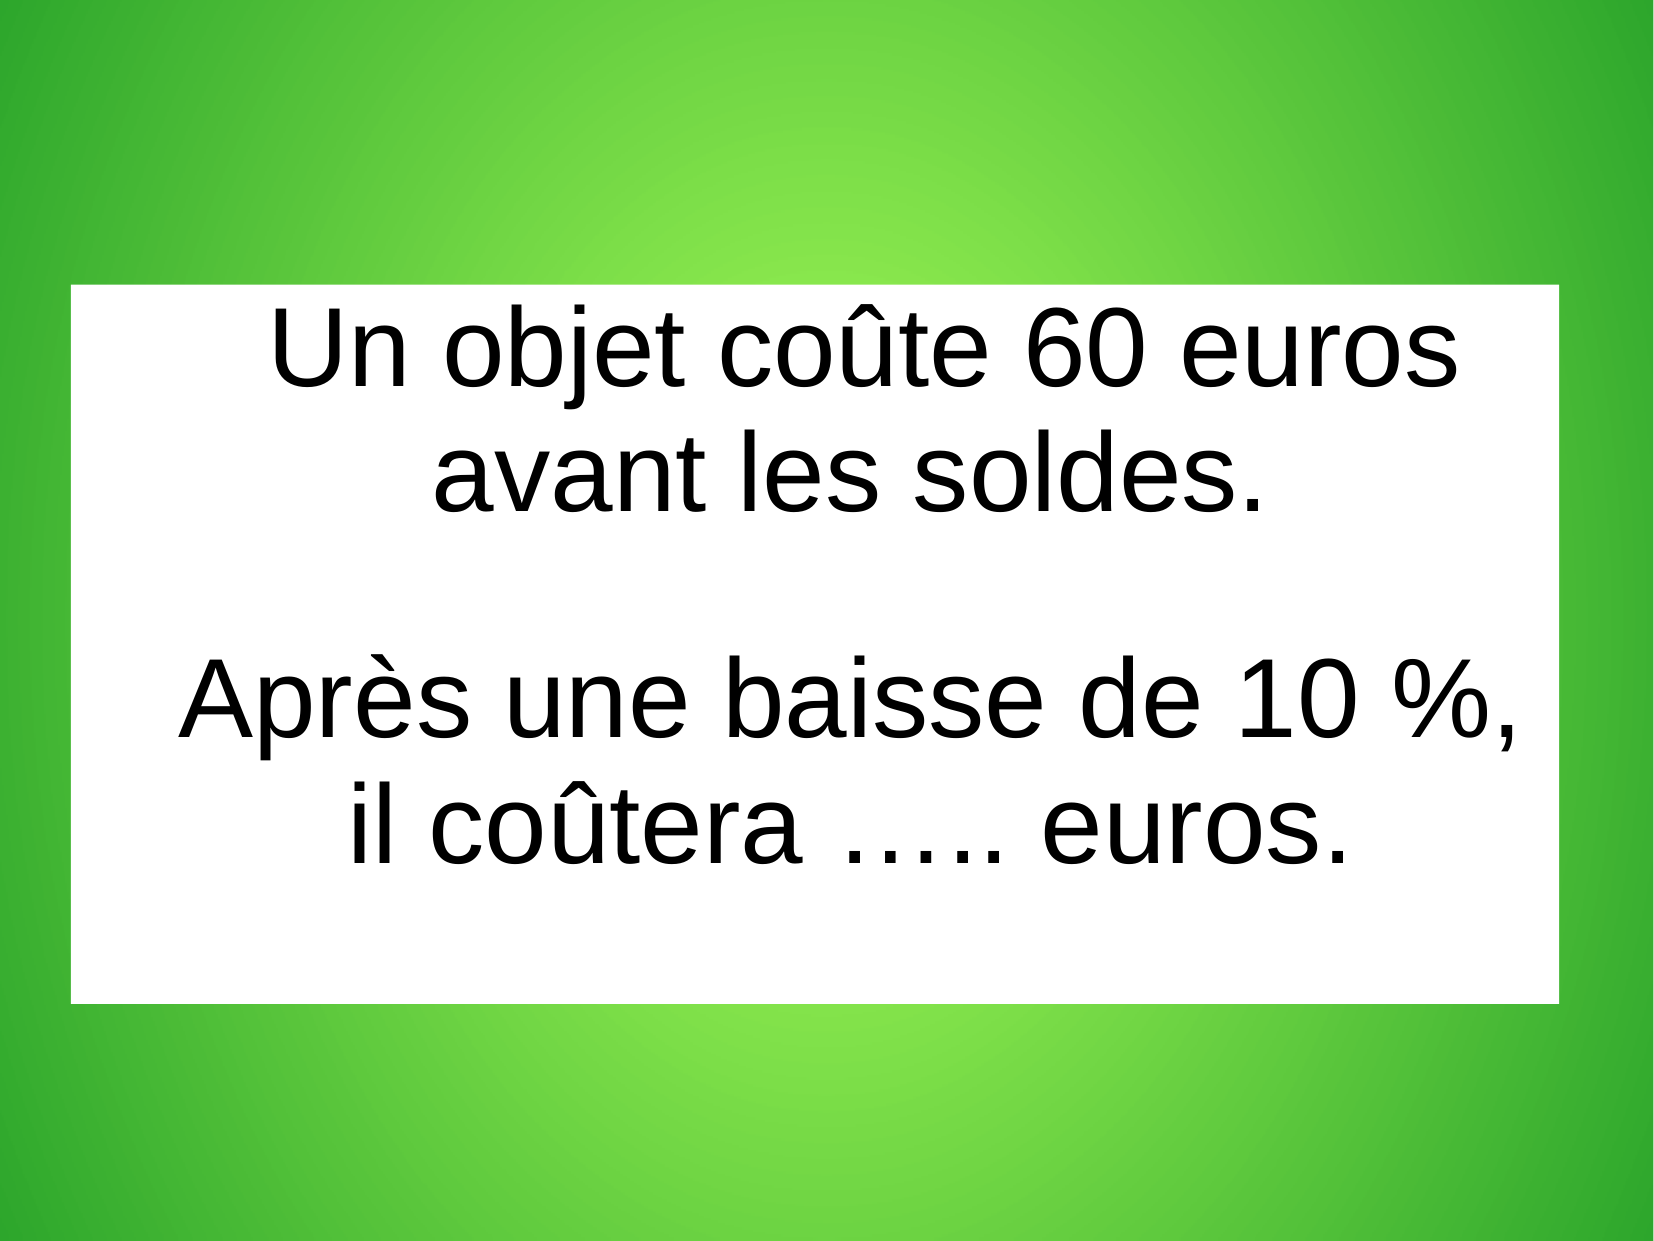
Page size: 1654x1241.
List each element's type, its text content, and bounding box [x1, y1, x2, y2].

picture [0, 0, 1654, 1241]
list Un objet coûte 60 euros avant les soldes. Après une baisse de 10 %, il coûtera ….. euros. [70, 284, 1560, 1004]
